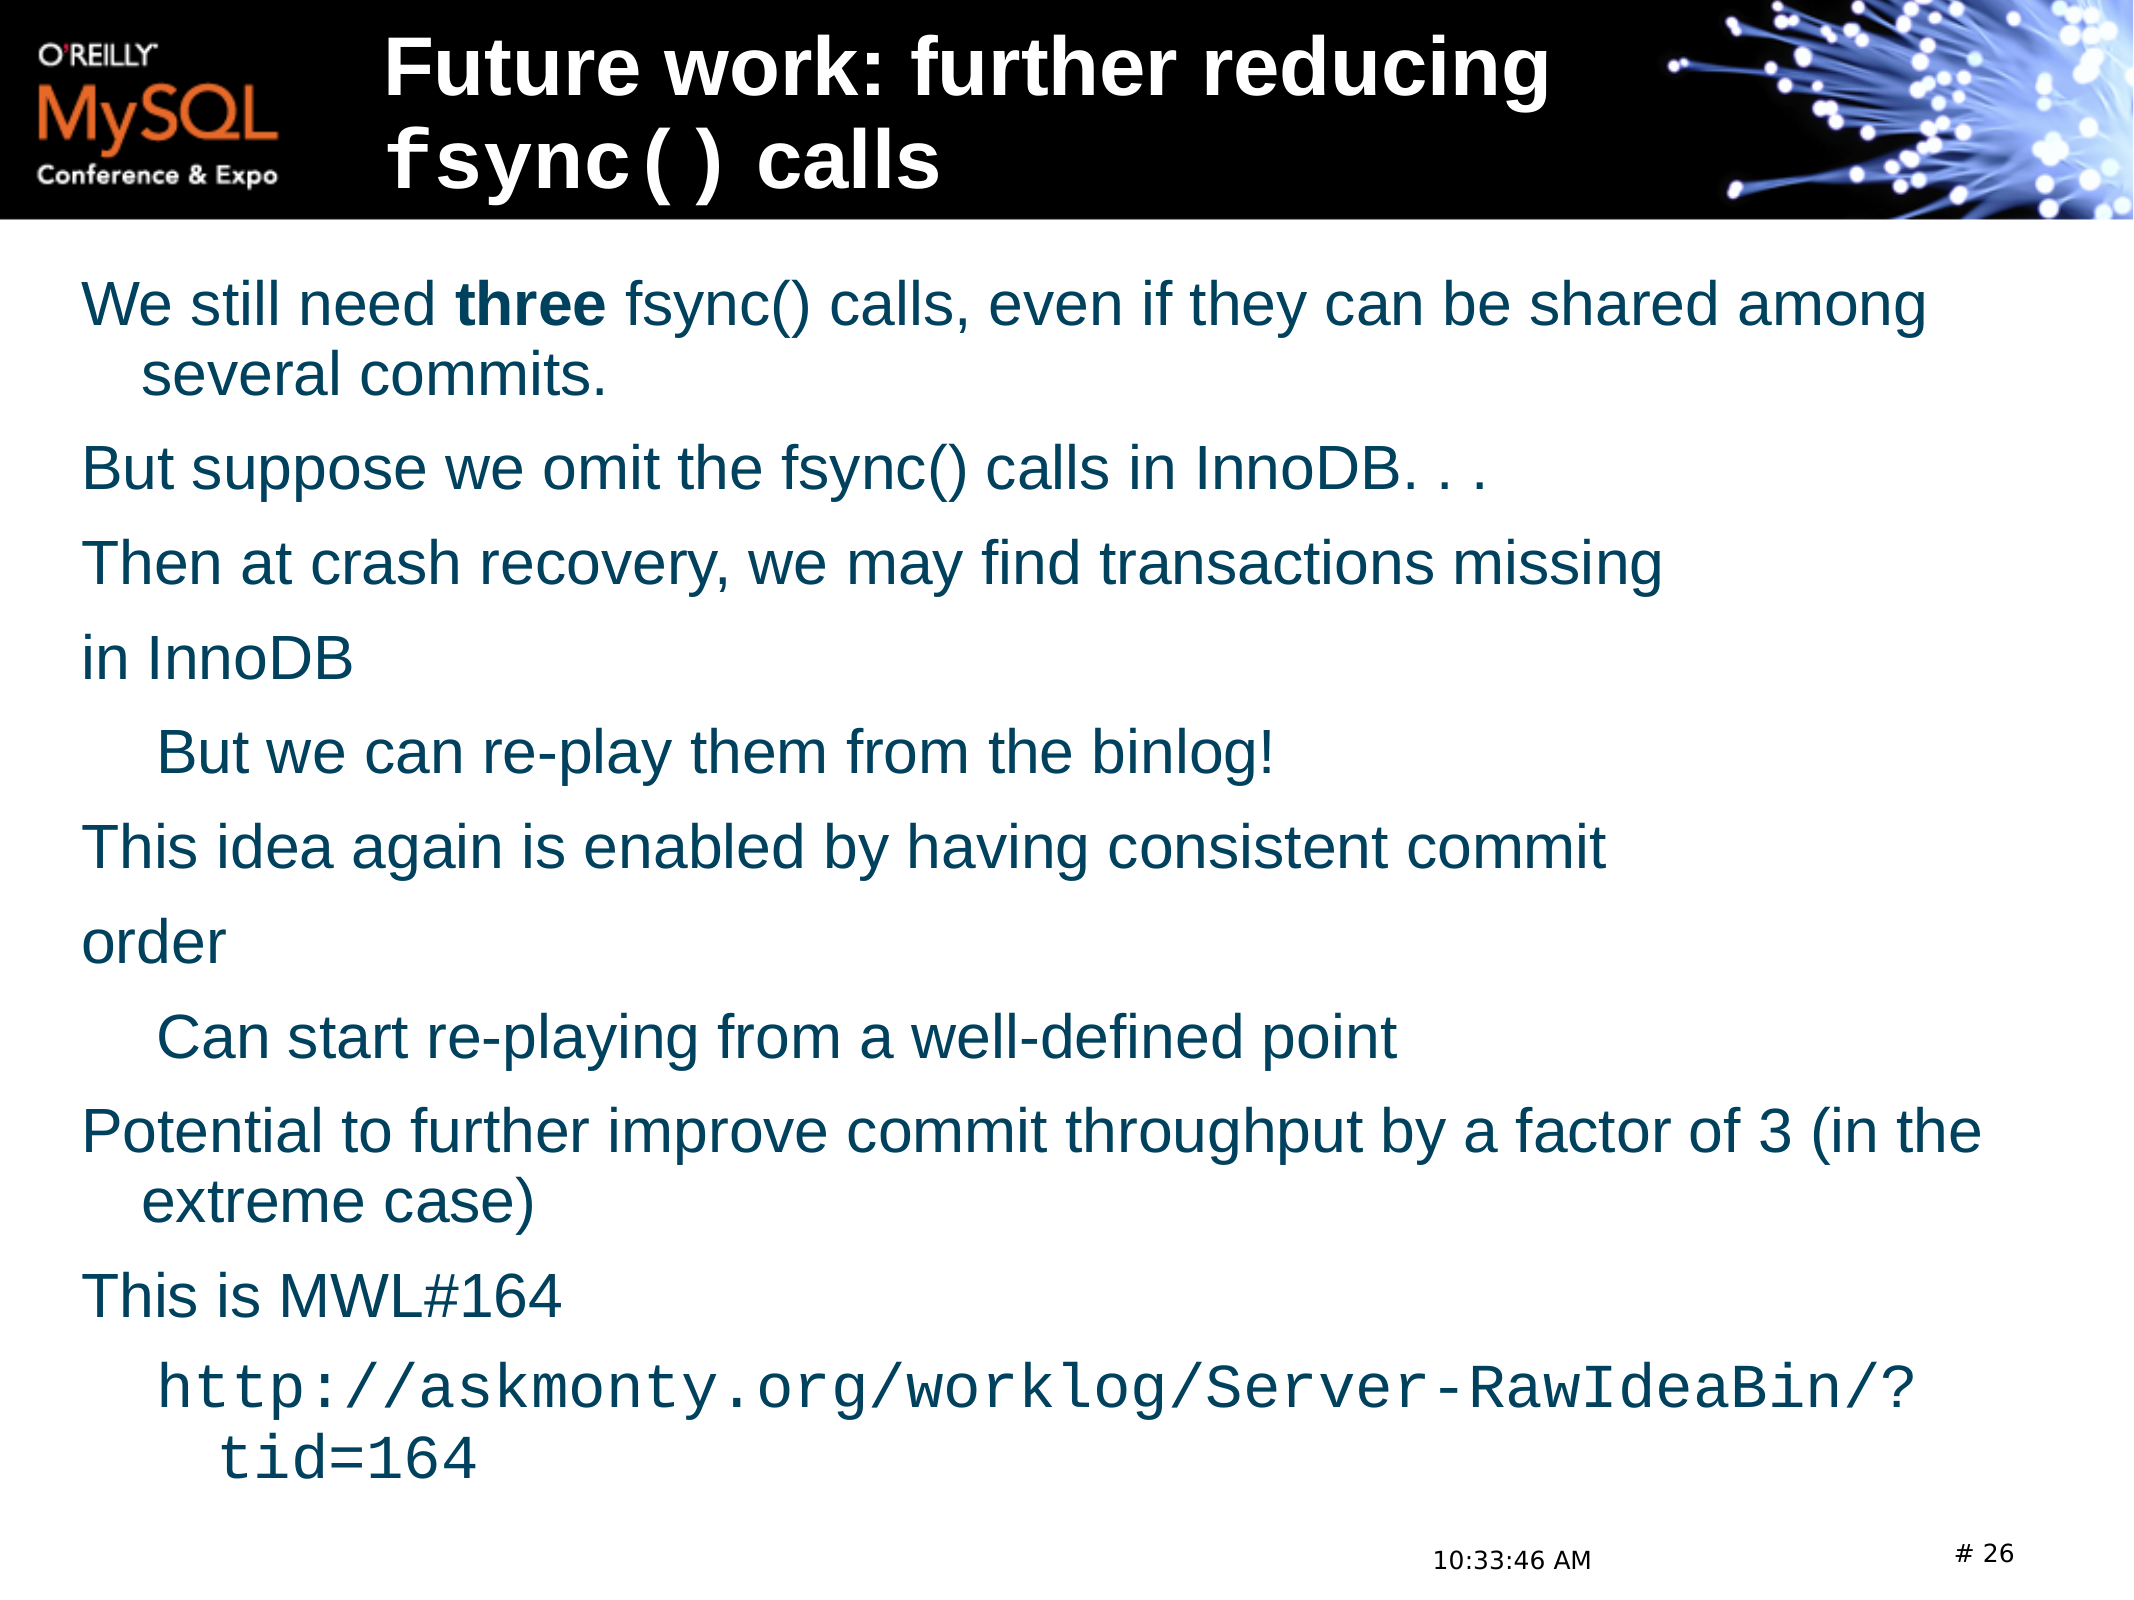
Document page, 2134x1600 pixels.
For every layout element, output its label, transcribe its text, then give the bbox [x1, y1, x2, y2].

title Future work: further reducing fsync() calls [374, 11, 2103, 222]
picture [0, 0, 2134, 1600]
list We still need three fsync() calls, even if they can be shared among several commits. But suppose we omit the fsync() calls in InnoDB. . . Then at crash recovery, we may find transactions missing in InnoDB But we can re-play them from the binlog! This idea again is enabled by having consistent commit order Can start re-playing from a well-defined point Potential to further improve commit throughput by a factor of 3 (in the extreme case) This is MWL#164 http://askmonty.org/worklog/Server-RawIdeaBin/?tid=164 [0, 260, 2100, 1506]
